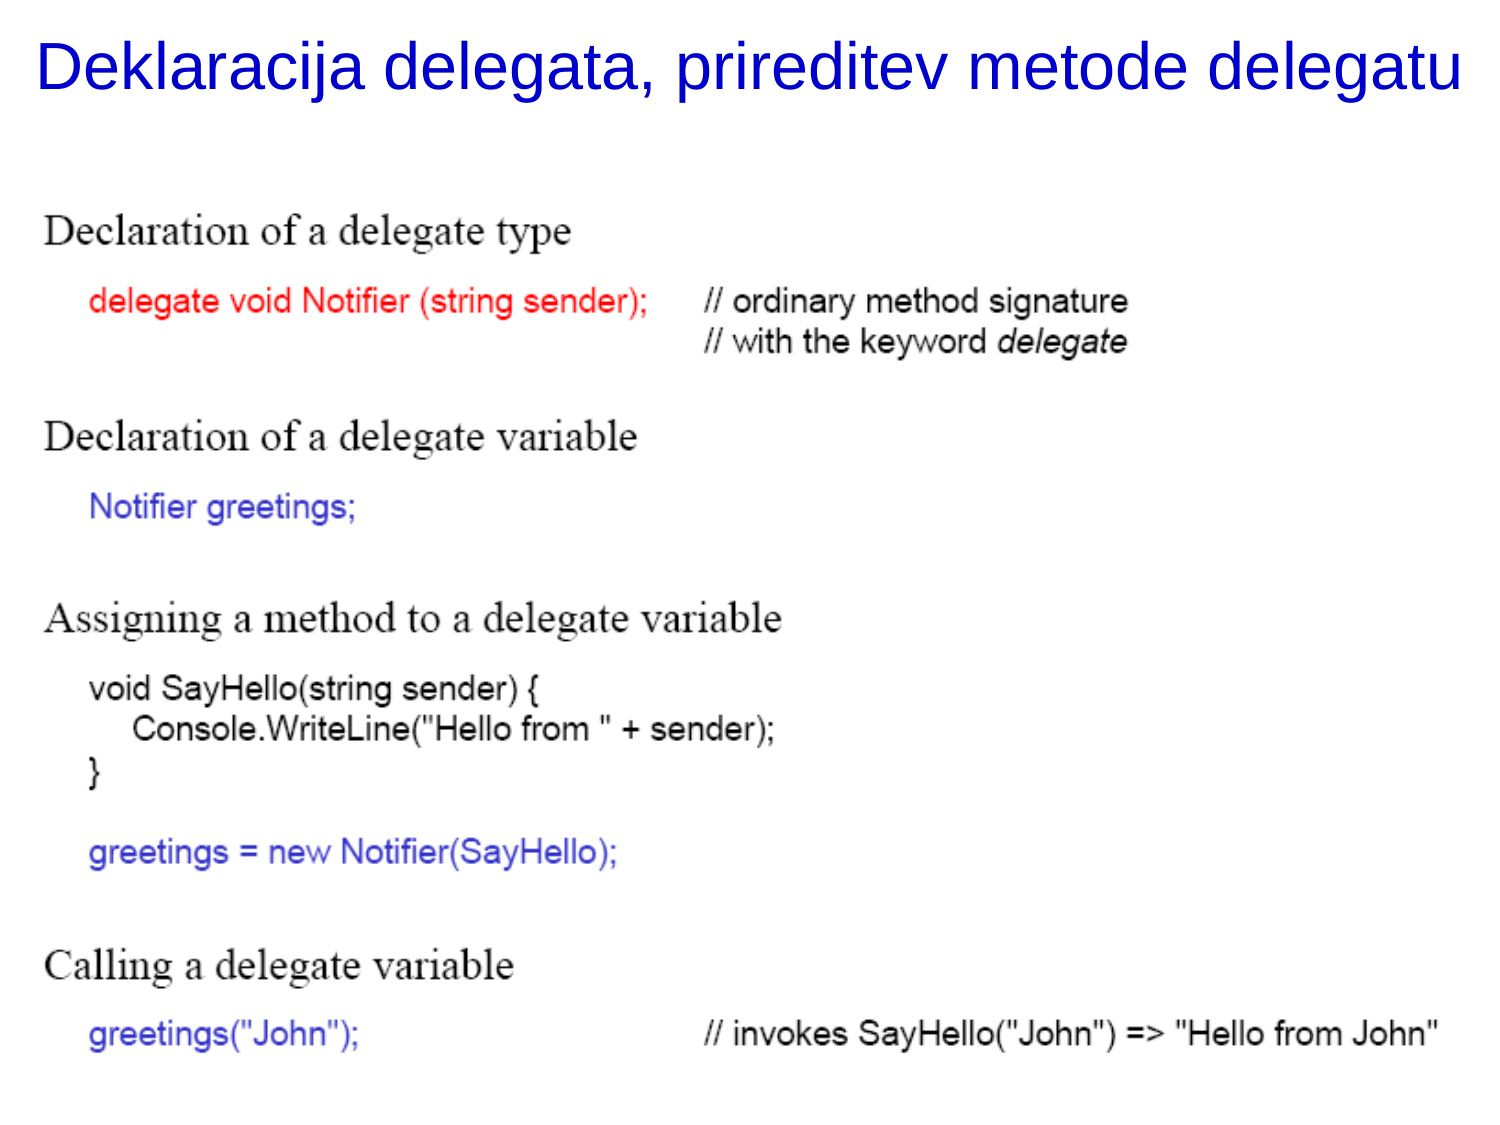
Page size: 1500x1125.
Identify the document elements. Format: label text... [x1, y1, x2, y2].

title Deklaracija delegata, prireditev metode delegatu [0, 0, 1500, 126]
picture [0, 179, 1500, 1088]
